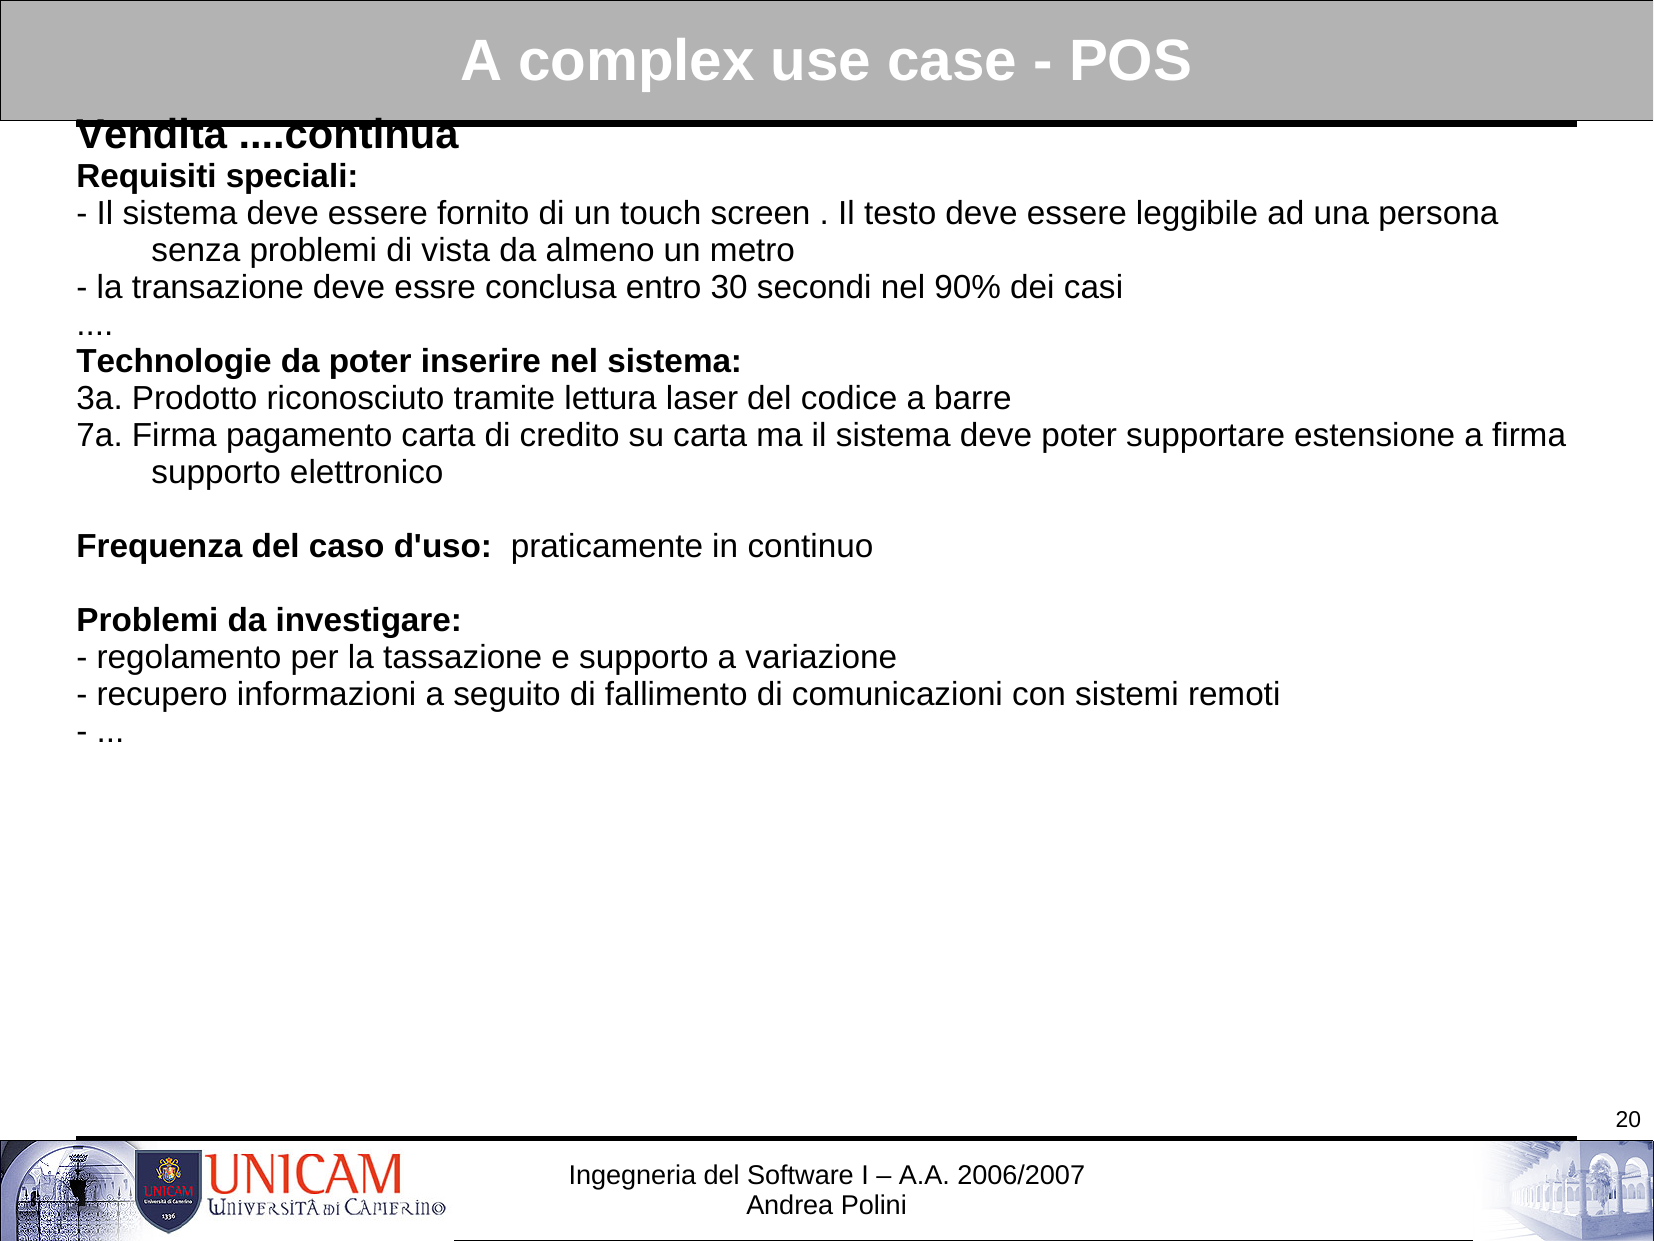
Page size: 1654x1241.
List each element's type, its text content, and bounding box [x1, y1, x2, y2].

picture [0, 1141, 454, 1241]
list Vendita ....continua Requisiti speciali: - Il sistema deve essere fornito di un touch screen . Il testo deve essere leggibile ad una persona senza problemi di vista da almeno un metro - la transazione deve essre conclusa entro 30 secondi nel 90% dei casi .... Technologie da poter inserire nel sistema: 3a. Prodotto riconosciuto tramite lettura laser del codice a barre 7a. Firma pagamento carta di credito su carta ma il sistema deve poter supportare estensione a firma supporto elettronico Frequenza del caso d'uso: praticamente in continuo Problemi da investigare: - regolamento per la tassazione e supporto a variazione - recupero informazioni a seguito di fallimento di comunicazioni con sistemi remoti - ... [76, 111, 1577, 970]
title A complex use case - POS [0, 0, 1653, 121]
picture [1473, 1141, 1654, 1241]
